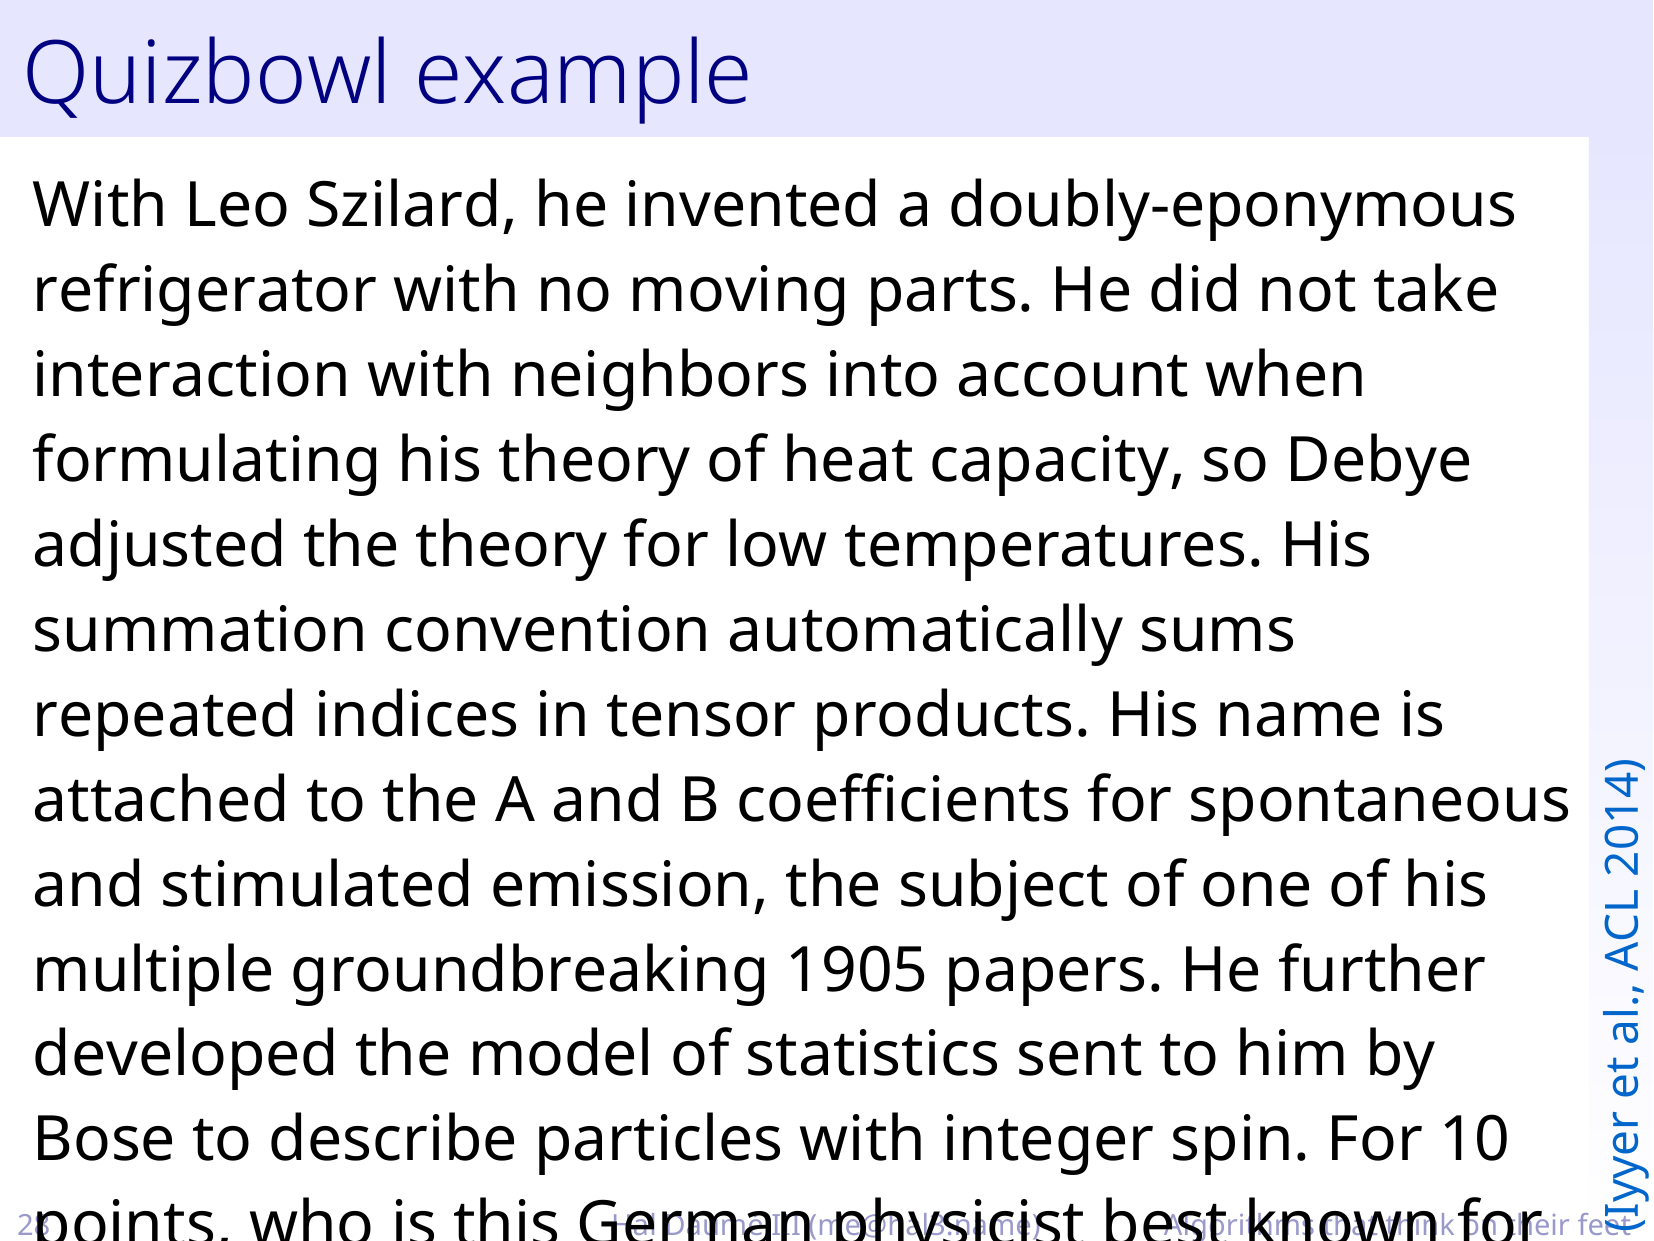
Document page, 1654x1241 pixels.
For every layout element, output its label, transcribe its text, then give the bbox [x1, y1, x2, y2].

title Quizbowl example [22, 8, 1639, 131]
list With Leo Szilard, he invented a doubly-eponymous refrigerator with no moving parts. He did not take interaction with neighbors into account when formulating his theory of heat capacity, so Debye adjusted the theory for low temperatures. His summation convention automatically sums repeated indices in tensor products. His name is attached to the A and B coefficients for spontaneous and stimulated emission, the subject of one of his multiple groundbreaking 1905 papers. He further developed the model of statistics sent to him by Bose to describe particles with integer spin. For 10 points, who is this German physicist best known for formulating the special and general theories of relativity? [32, 159, 1575, 1097]
text_box (Iyyer et al., ACL 2014) [1585, 688, 1648, 1236]
